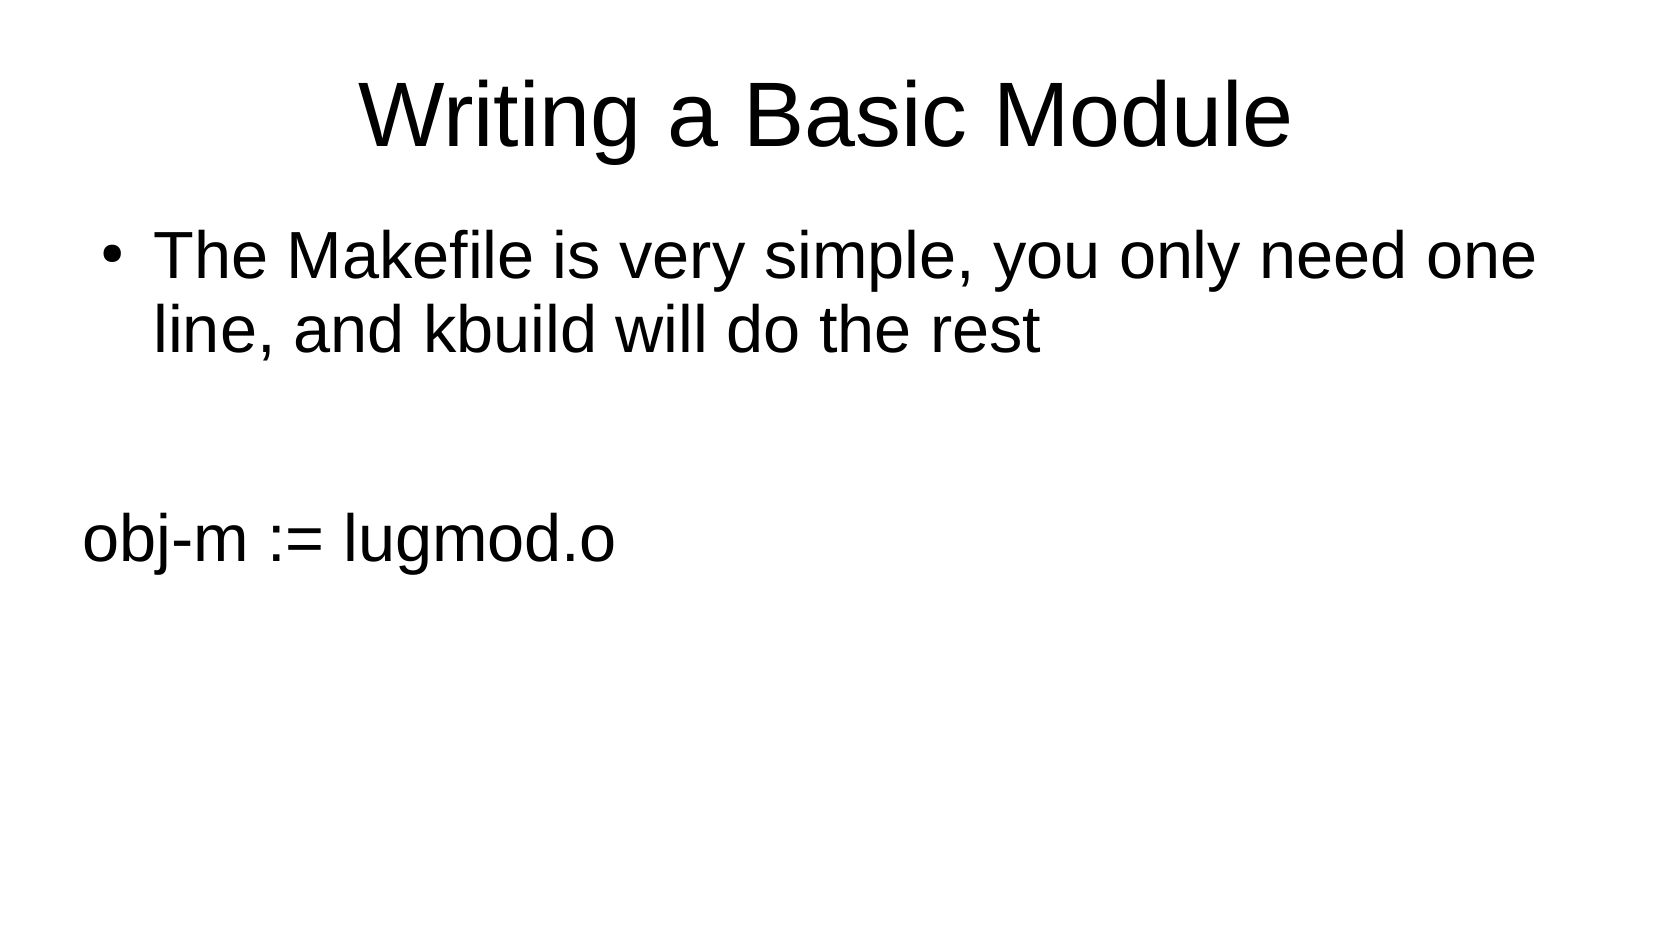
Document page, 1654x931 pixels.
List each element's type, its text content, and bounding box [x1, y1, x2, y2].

title Writing a Basic Module [82, 37, 1571, 193]
list The Makefile is very simple, you only need one line, and kbuild will do the rest obj-m := lugmod.o [82, 217, 1571, 758]
